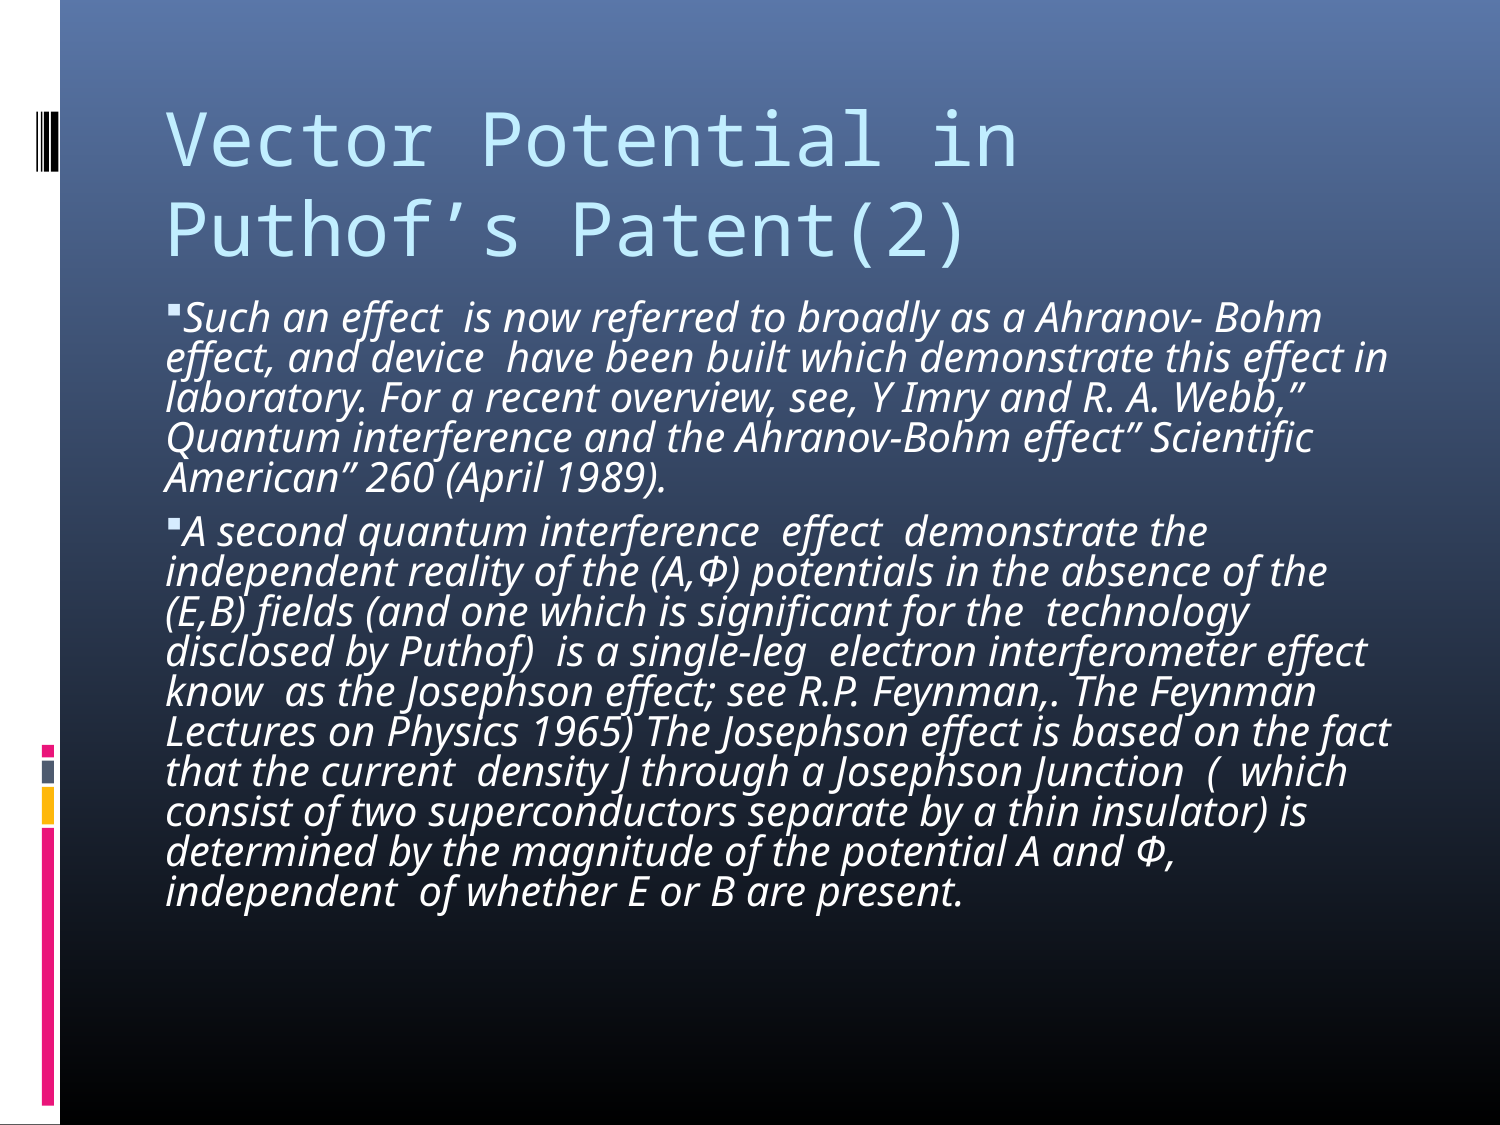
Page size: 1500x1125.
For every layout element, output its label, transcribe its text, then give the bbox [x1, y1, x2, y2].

text_box Vector Potential in Puthof’s Patent(2) [150, 84, 1426, 280]
text_box Such an effect is now referred to broadly as a Ahranov- Bohm effect, and device have been built which demonstrate this effect in laboratory. For a recent overview, see, Y Imry and R. A. Webb,” Quantum interference and the Ahranov-Bohm effect” Scientific American” 260 (April 1989). A second quantum interference effect demonstrate the independent reality of the (A,Φ) potentials in the absence of the (E,B) fields (and one which is significant for the technology disclosed by Puthof) is a single-leg electron interferometer effect know as the Josephson effect; see R.P. Feynman,. The Feynman Lectures on Physics 1965) The Josephson effect is based on the fact that the current density J through a Josephson Junction ( which consist of two superconductors separate by a thin insulator) is determined by the magnitude of the potential A and Φ, independent of whether E or B are present. [150, 292, 1426, 1043]
